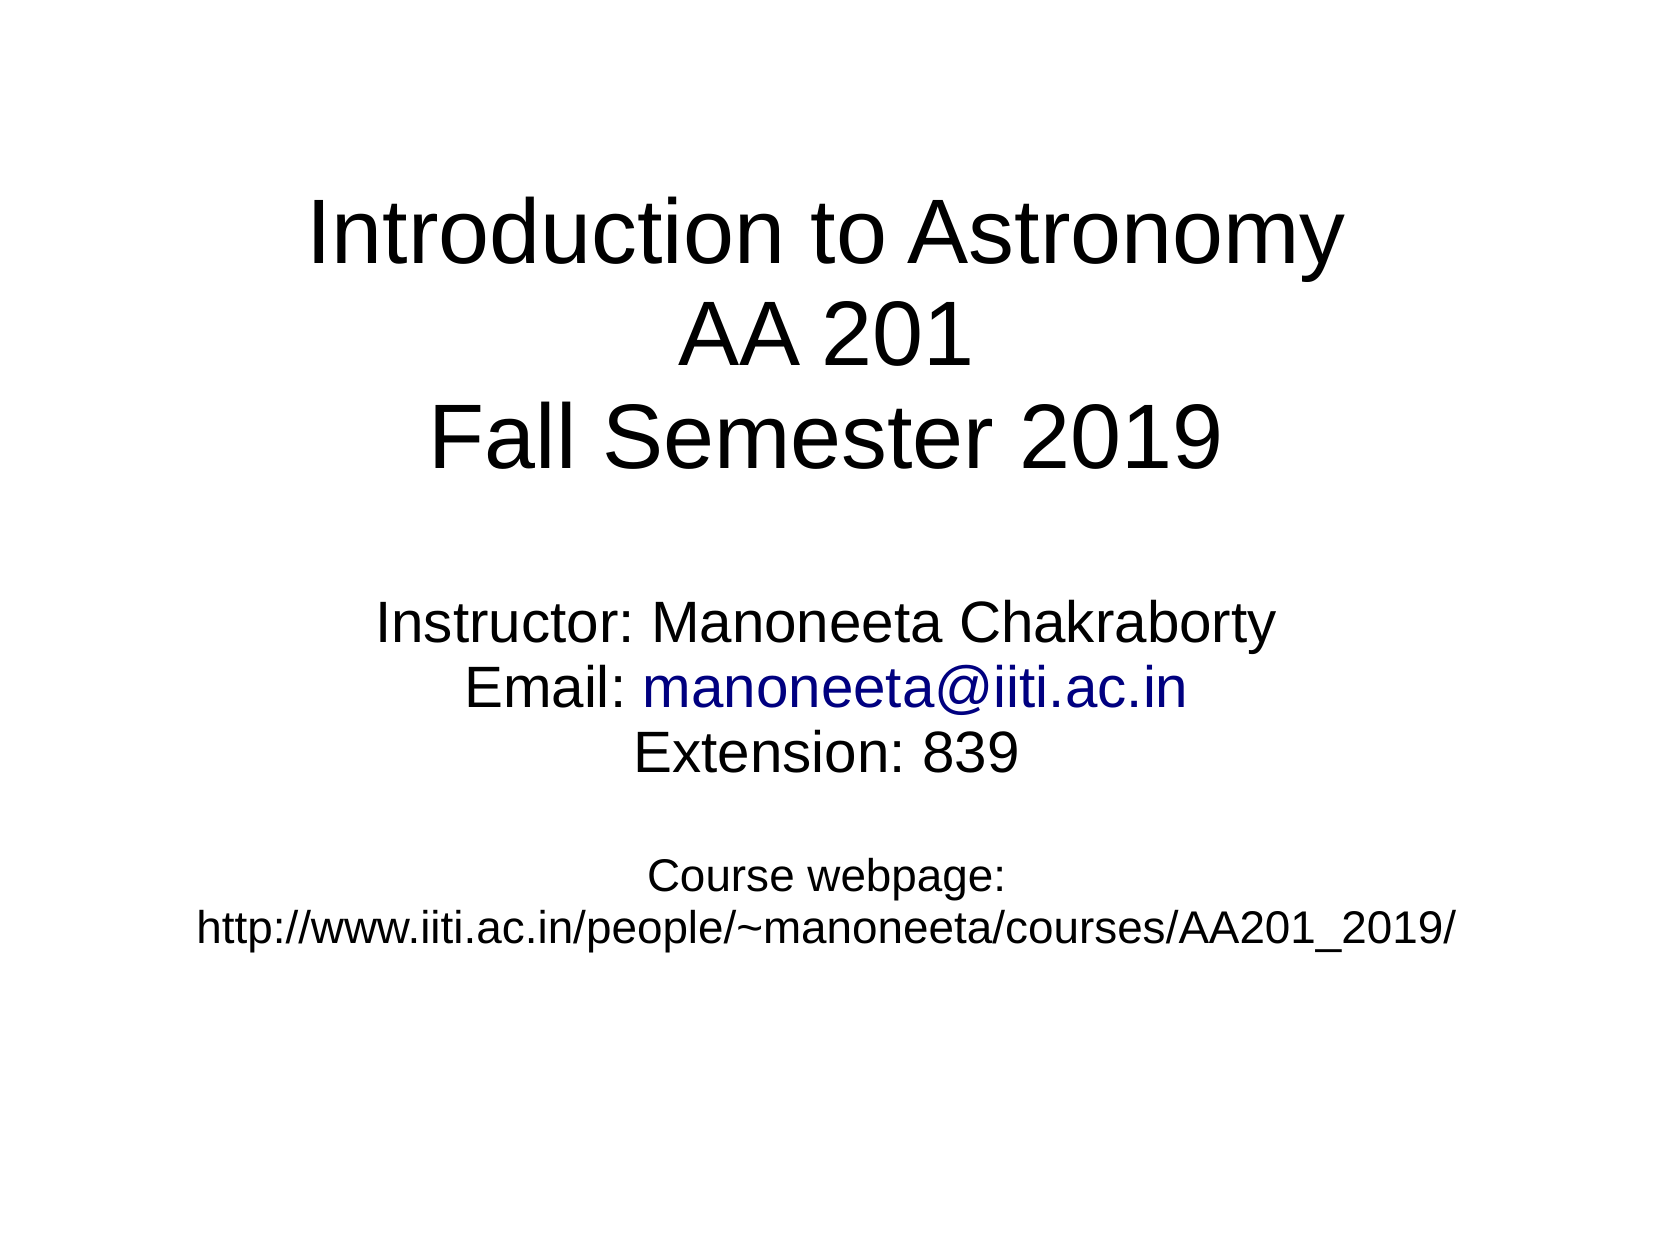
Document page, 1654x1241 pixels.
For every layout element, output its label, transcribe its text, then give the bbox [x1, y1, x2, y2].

title Introduction to Astronomy AA 201 Fall Semester 2019 Instructor: Manoneeta Chakraborty Email: manoneeta@iiti.ac.in Extension: 839 Course webpage: http://www.iiti.ac.in/people/~manoneeta/courses/AA201_2019/ [82, 180, 1571, 953]
